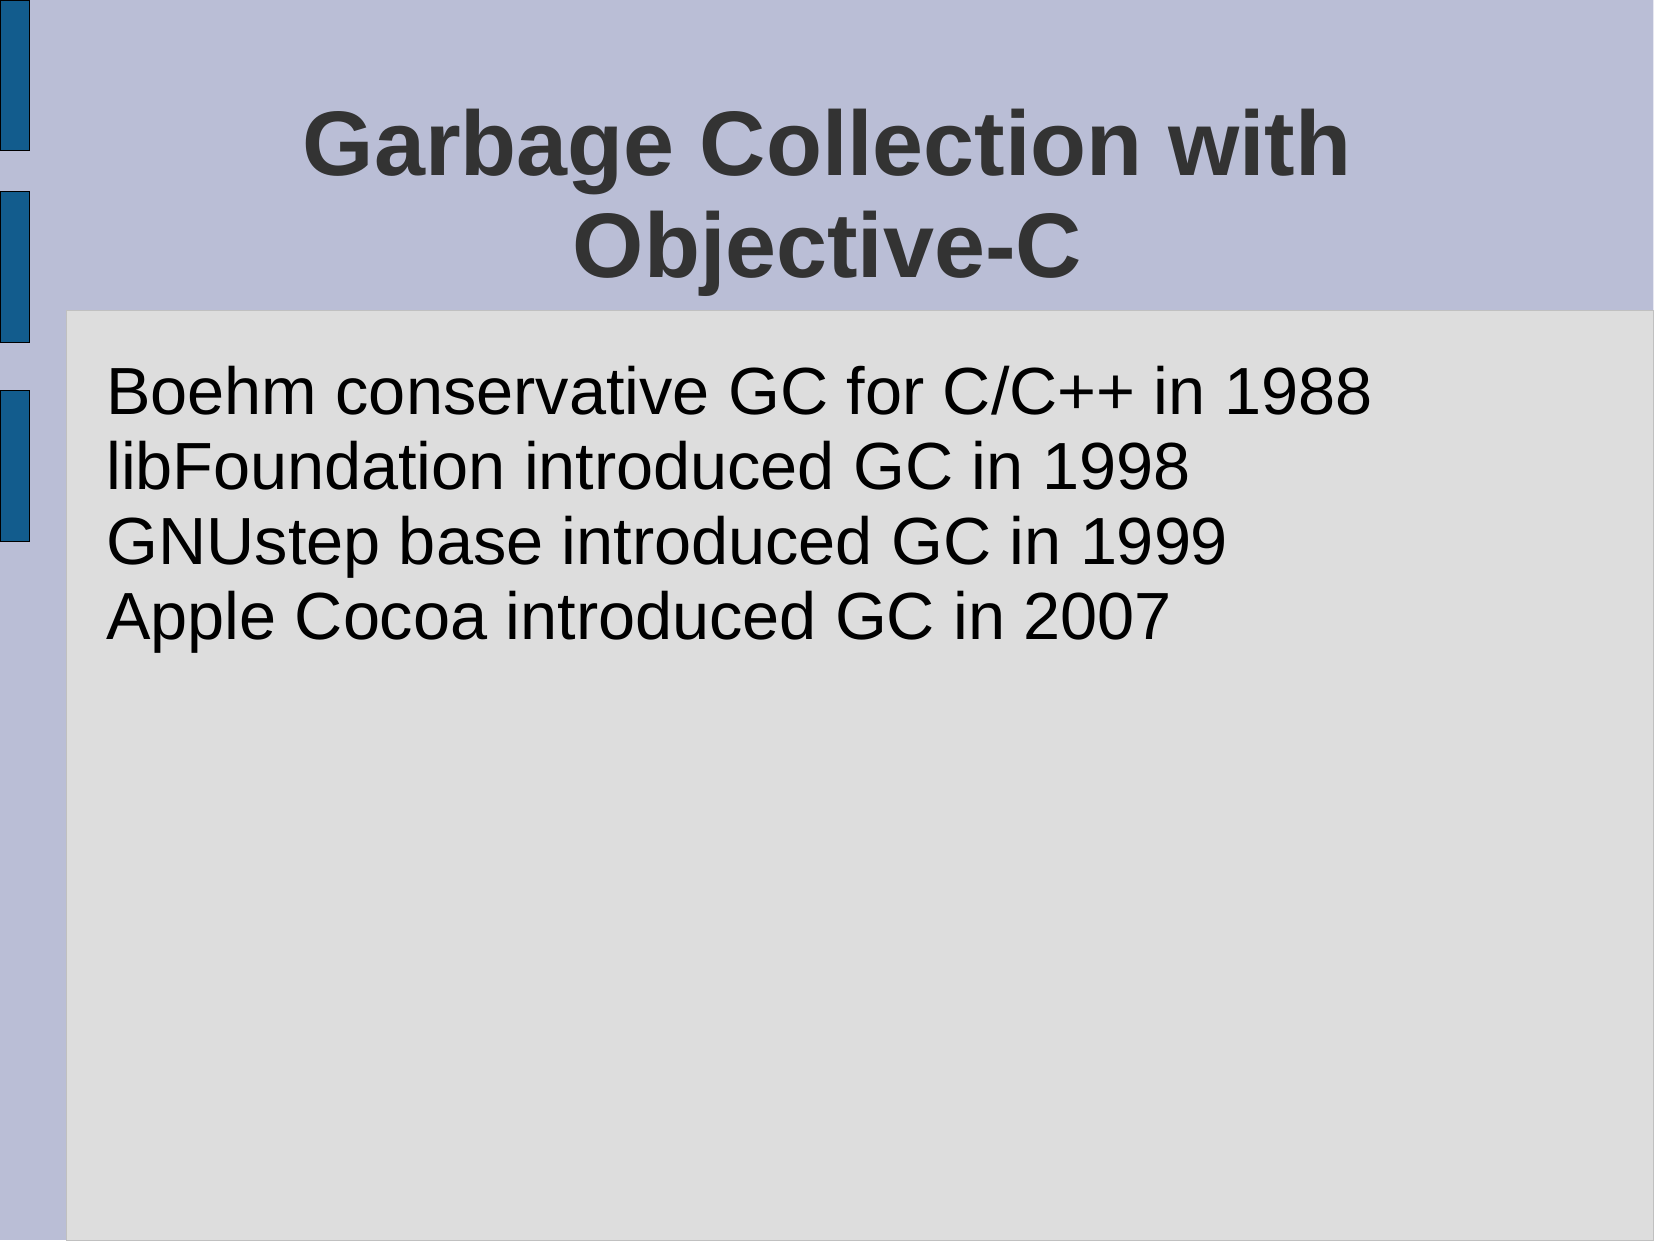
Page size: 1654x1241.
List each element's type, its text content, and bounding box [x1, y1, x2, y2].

title Garbage Collection with Objective-C [121, 89, 1534, 301]
list Boehm conservative GC for C/C++ in 1988 libFoundation introduced GC in 1998 GNUstep base introduced GC in 1999 Apple Cocoa introduced GC in 2007 [88, 354, 1501, 1136]
